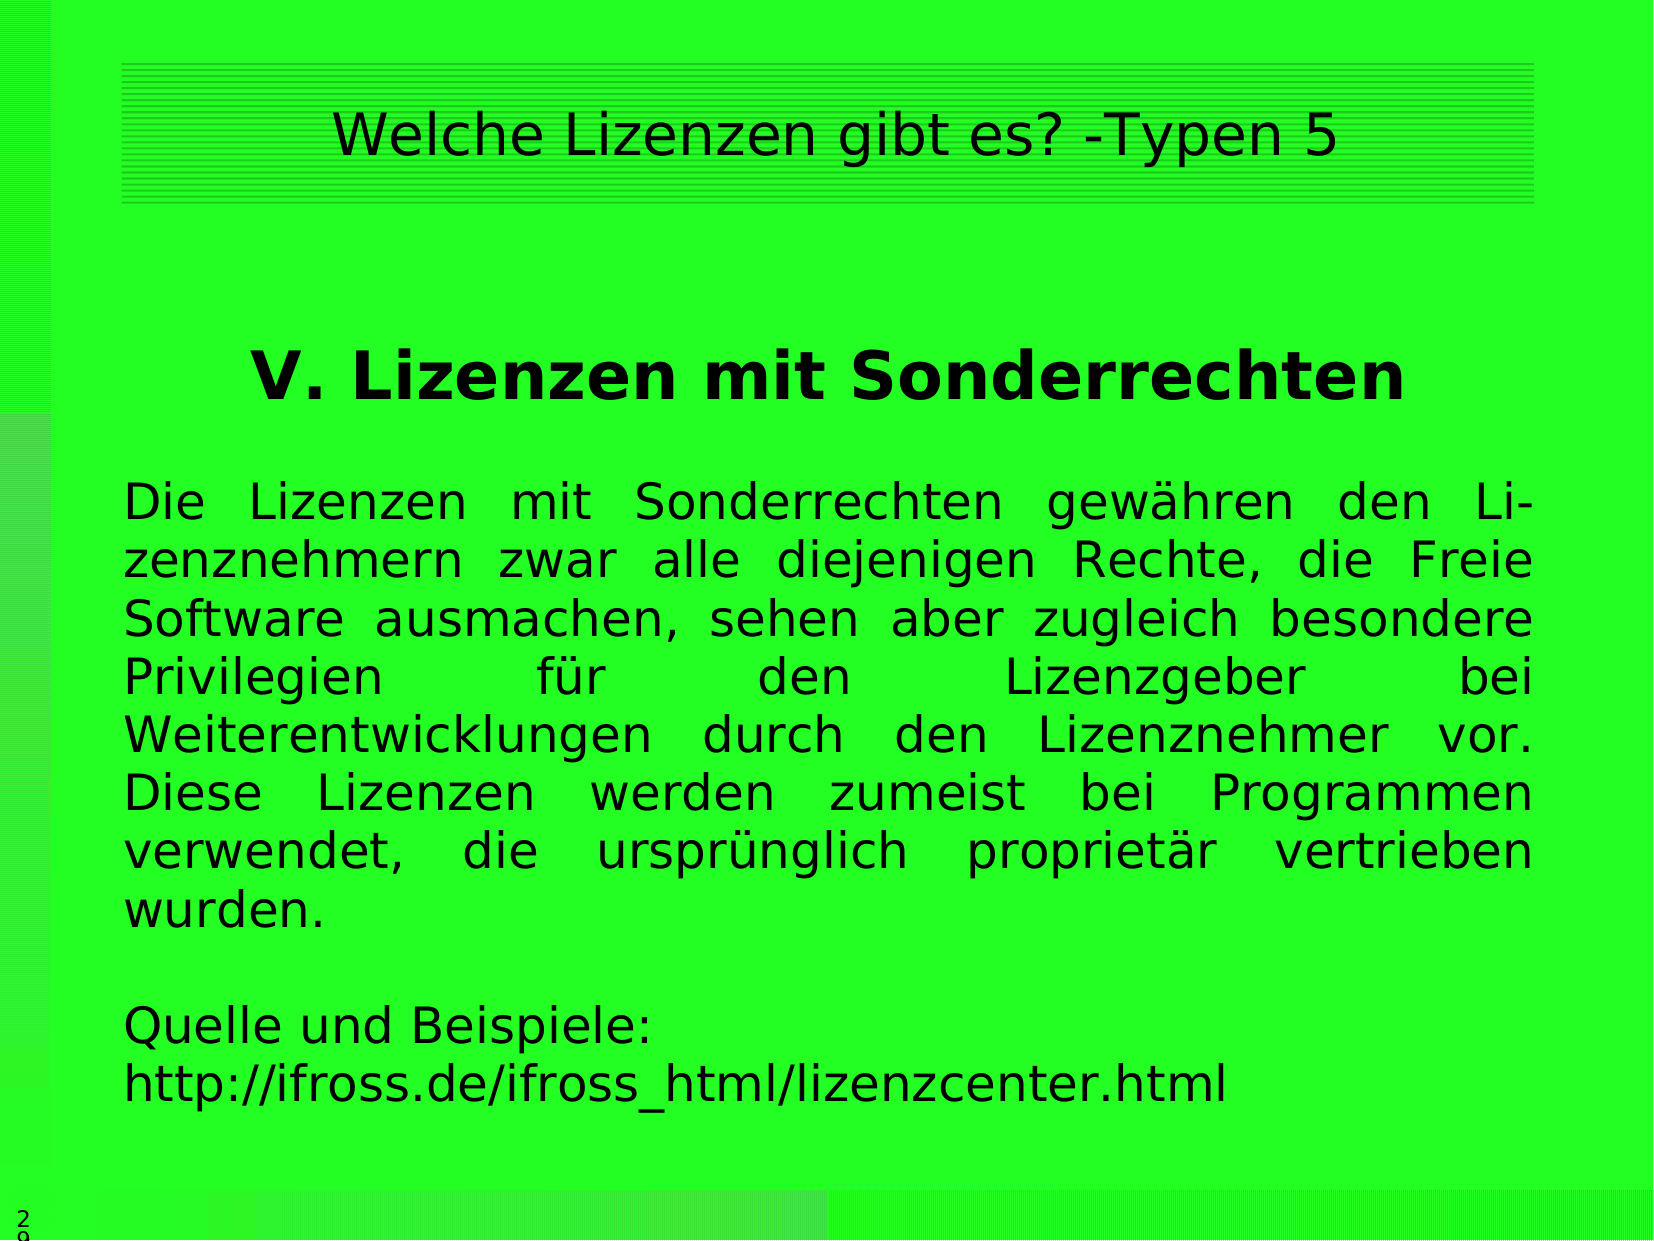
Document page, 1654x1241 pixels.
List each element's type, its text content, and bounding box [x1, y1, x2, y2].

title Welche Lizenzen gibt es? -Typen 5 [151, 64, 1503, 208]
subtitle V. Lizenzen mit Sonderrechten Die Lizenzen mit Sonderrechten gewähren den Li-zenznehmern zwar alle diejenigen Rechte, die Freie Software ausmachen, sehen aber zugleich besondere Privilegien für den Lizenzgeber bei Weiterentwicklungen durch den Lizenznehmer vor. Diese Lizenzen werden zumeist bei Programmen verwendet, die ursprünglich proprietär vertrieben wurden. Quelle und Beispiele: http://ifross.de/ifross_html/lizenzcenter.html [123, 293, 1536, 1157]
